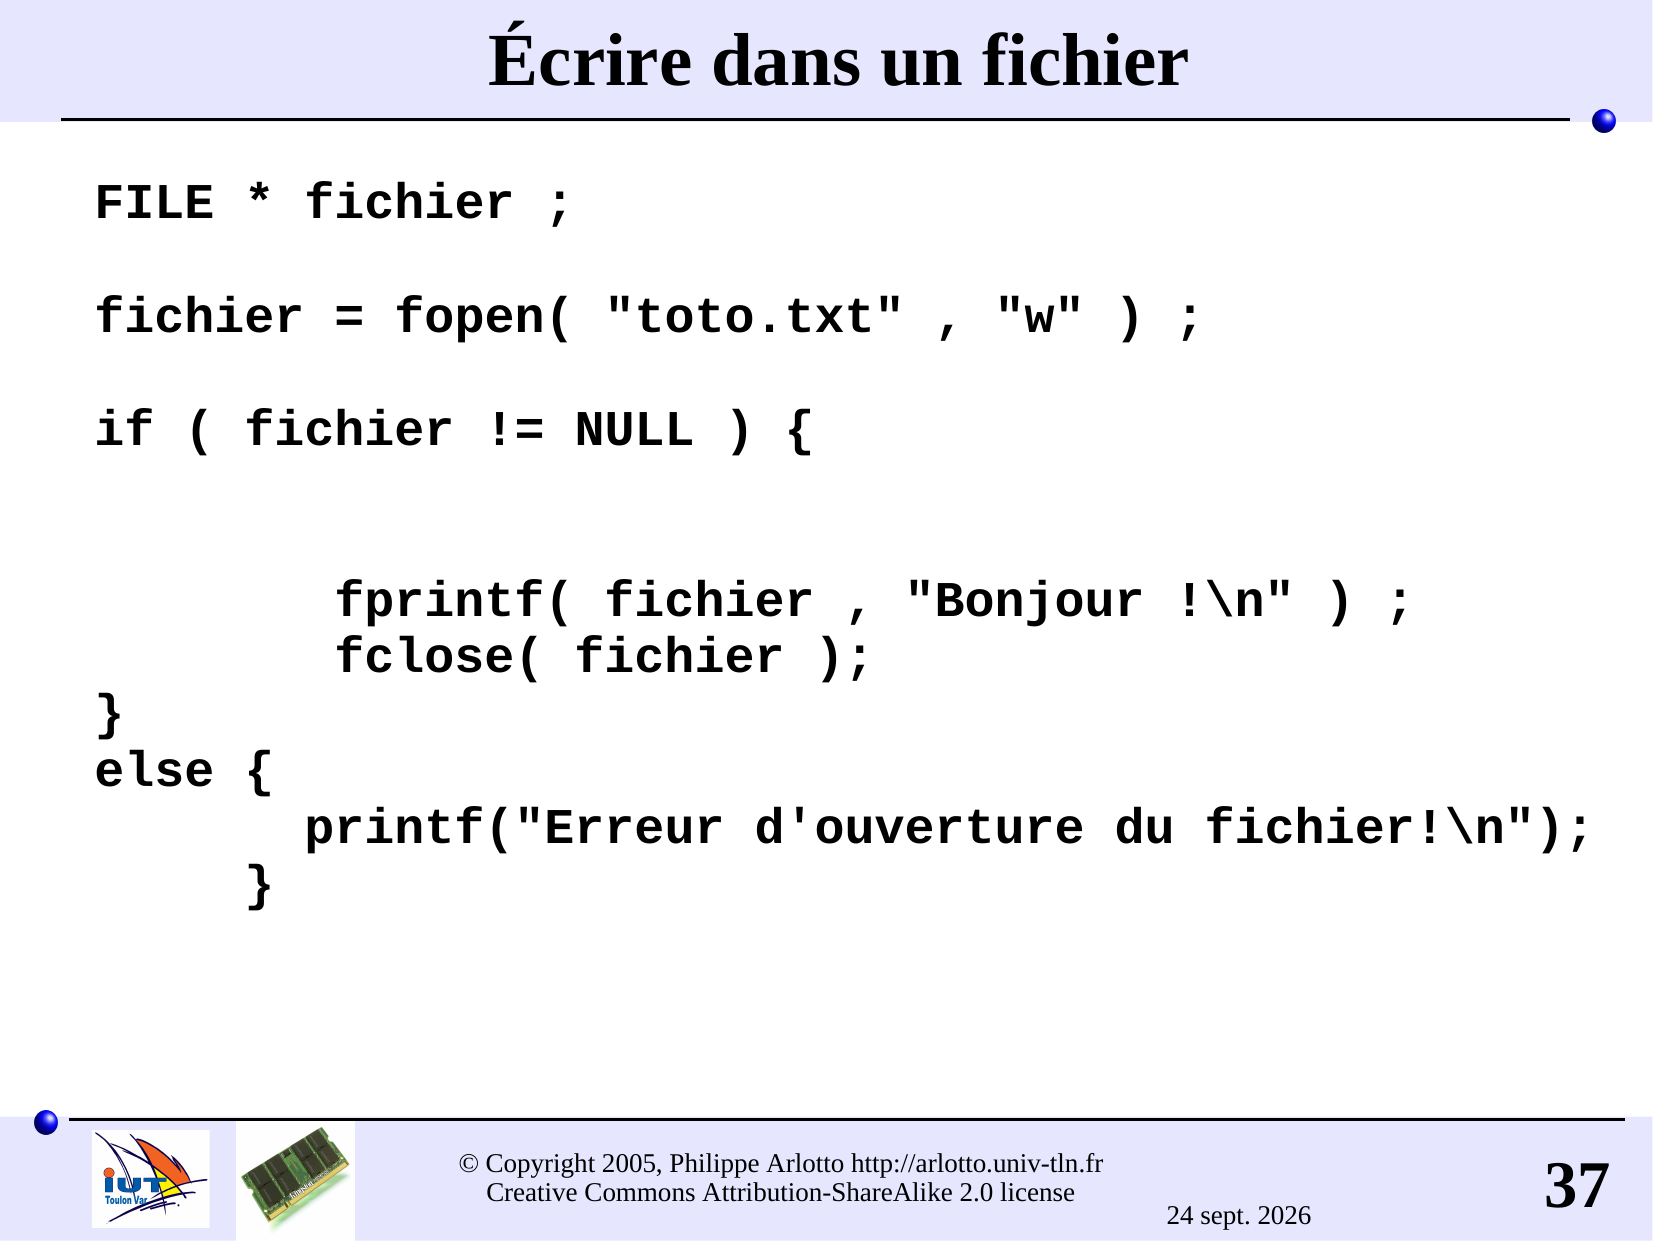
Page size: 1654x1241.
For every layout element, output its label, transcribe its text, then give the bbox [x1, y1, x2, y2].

text_box FILE * fichier ; fichier = fopen( "toto.txt" , "w" ) ; if ( fichier != NULL ) { fprintf( fichier , "Bonjour !\n" ) ; fclose( fichier ); } else { printf("Erreur d'ouverture du fichier!\n"); } [94, 177, 1595, 972]
picture [236, 1121, 355, 1241]
title Écrire dans un fichier [95, 14, 1585, 107]
